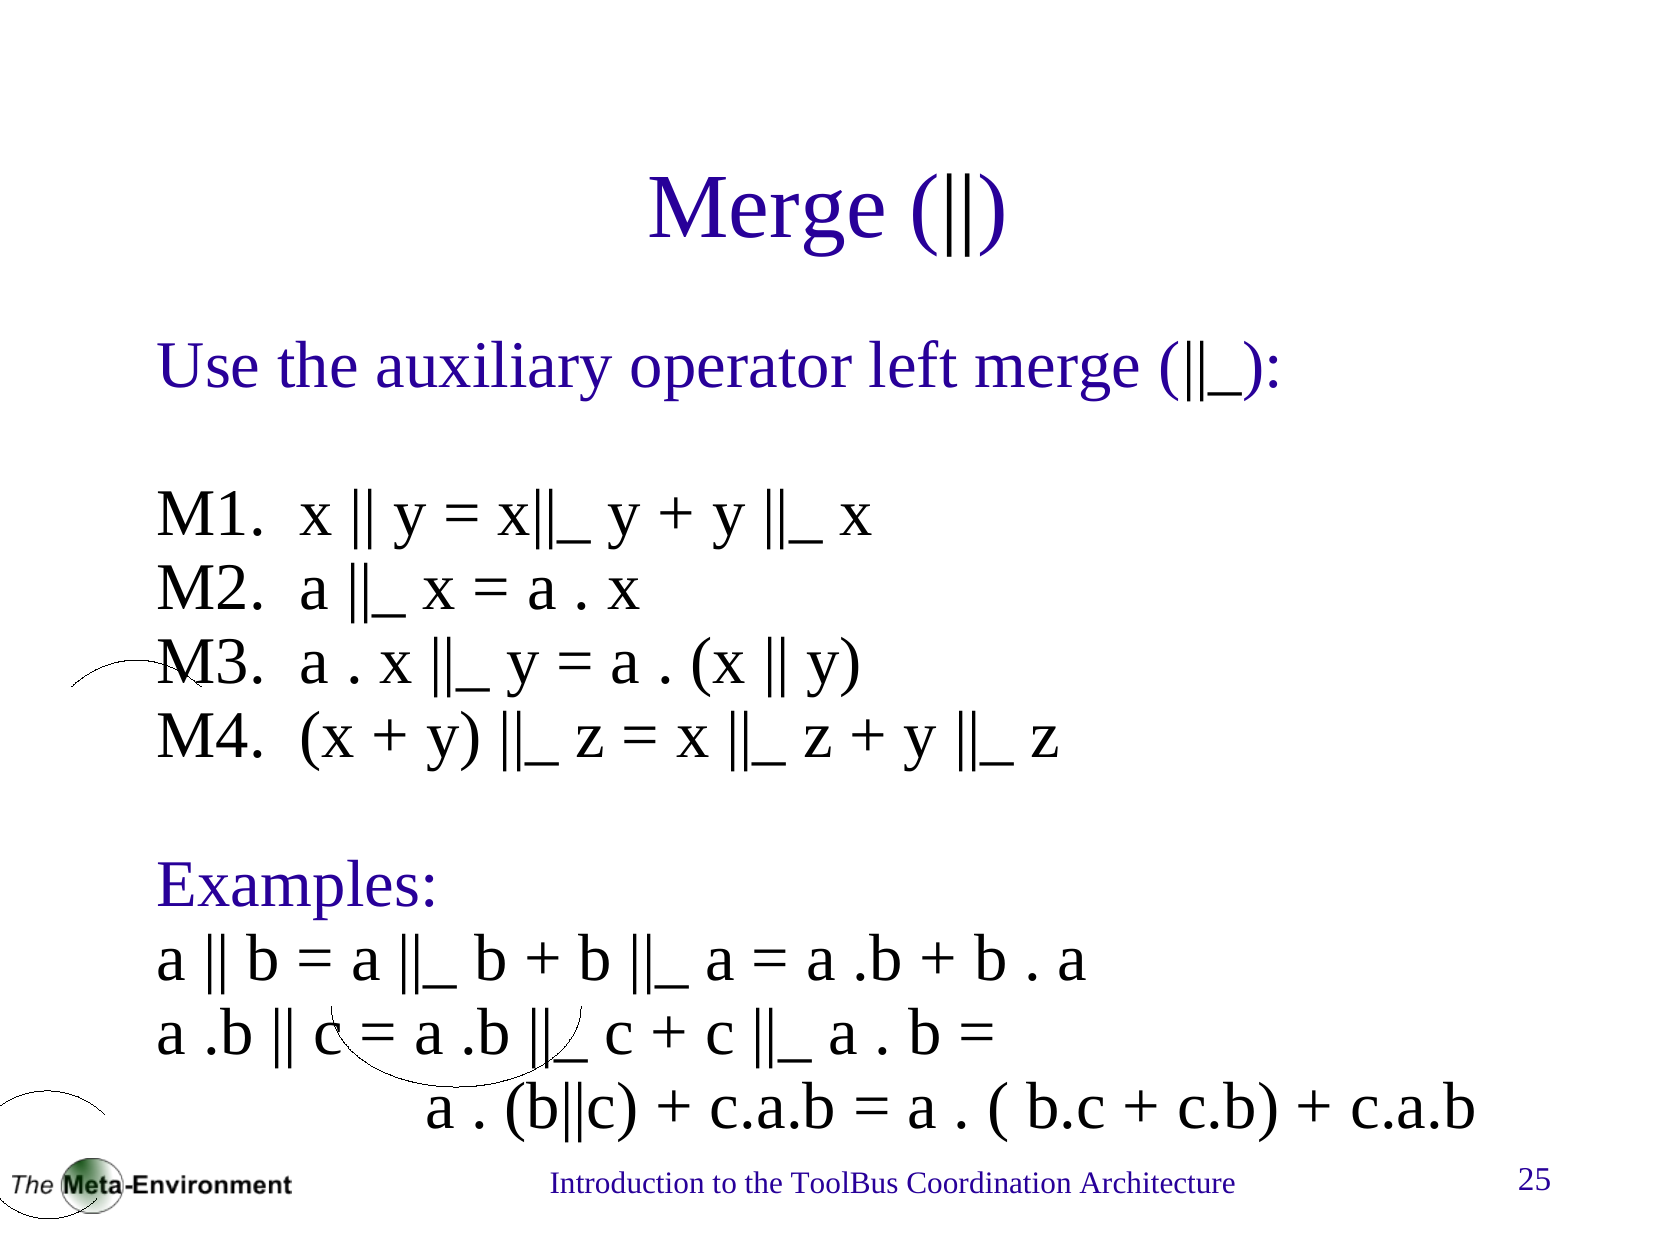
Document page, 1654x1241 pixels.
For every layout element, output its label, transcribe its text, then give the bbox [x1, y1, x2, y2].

title Merge (||) [121, 102, 1534, 311]
picture [12, 1158, 292, 1214]
subtitle Use the auxiliary operator left merge (||_): M1. x || y = x||_ y + y ||_ x M2. a ||_ x = a . x M3. a . x ||_ y = a . (x || y) M4. (x + y) ||_ z = x ||_ z + y ||_ z Examples: a || b = a ||_ b + b ||_ a = a .b + b . a a .b || c = a .b ||_ c + c ||_ a . b = a . (b||c) + c.a.b = a . ( b.c + c.b) + c.a.b [121, 328, 1534, 1143]
